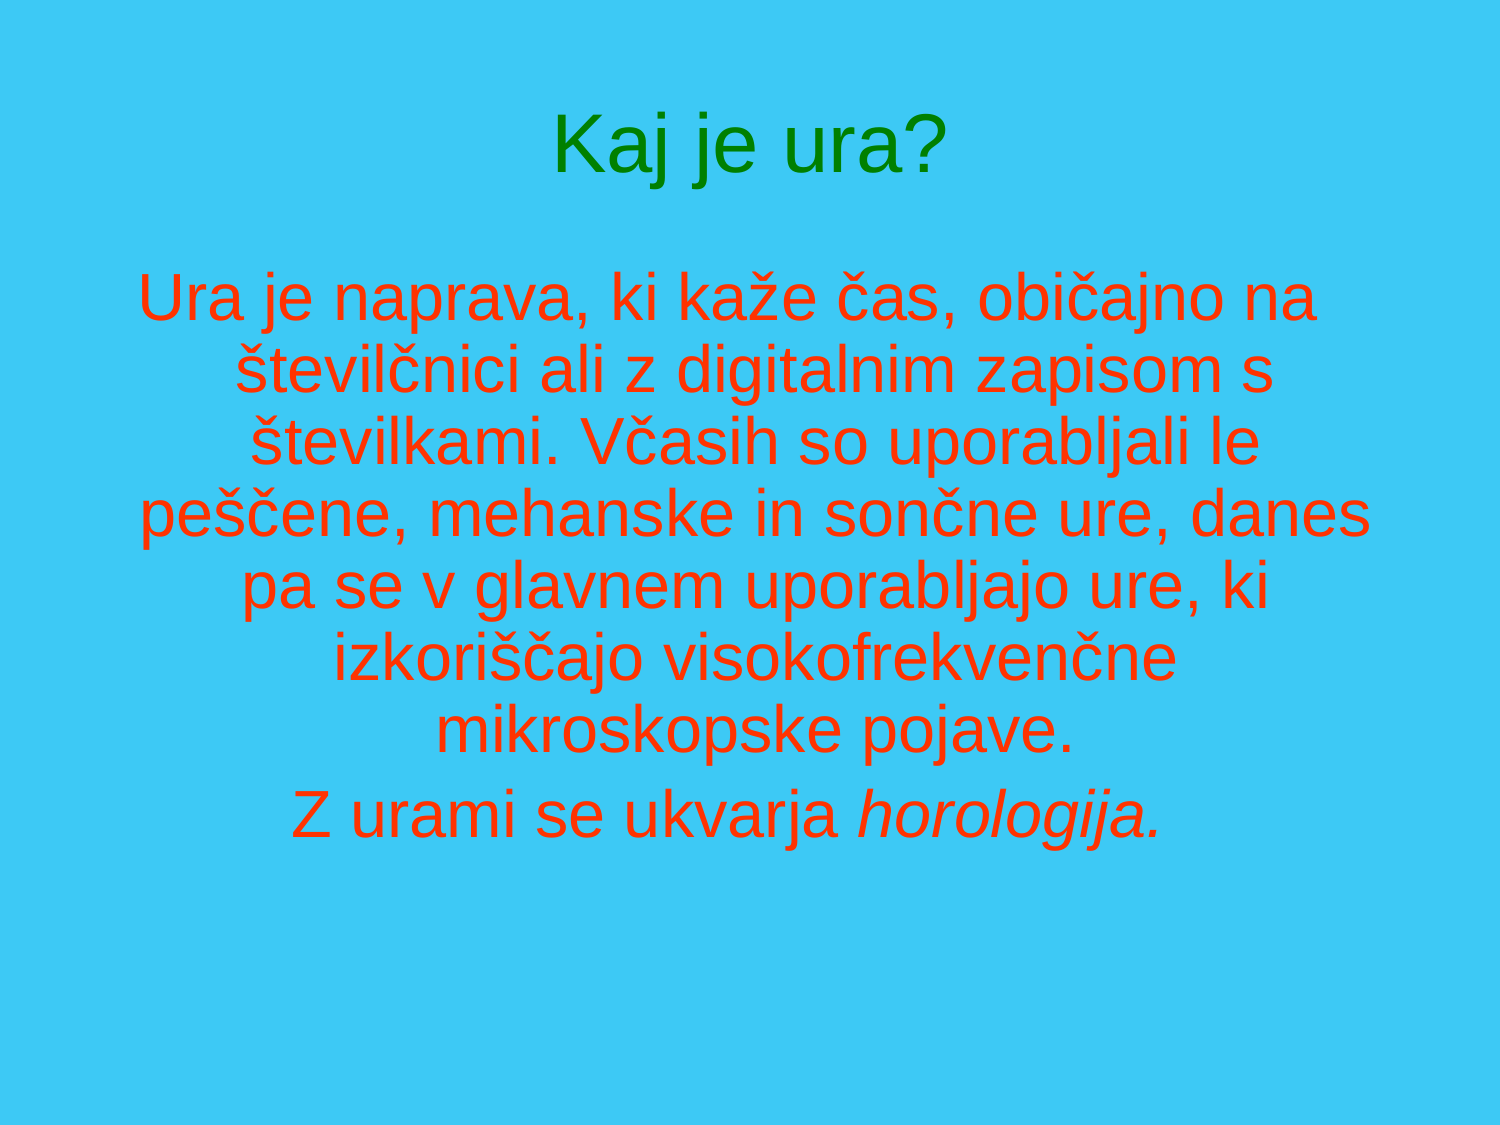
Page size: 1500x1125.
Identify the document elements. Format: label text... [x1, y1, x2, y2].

list Ura je naprava, ki kaže čas, običajno na številčnici ali z digitalnim zapisom s številkami. Včasih so uporabljali le peščene, mehanske in sončne ure, danes pa se v glavnem uporabljajo ure, ki izkoriščajo visokofrekvenčne mikroskopske pojave. Z urami se ukvarja horologija. [53, 255, 1404, 998]
title Kaj je ura? [75, 45, 1425, 233]
